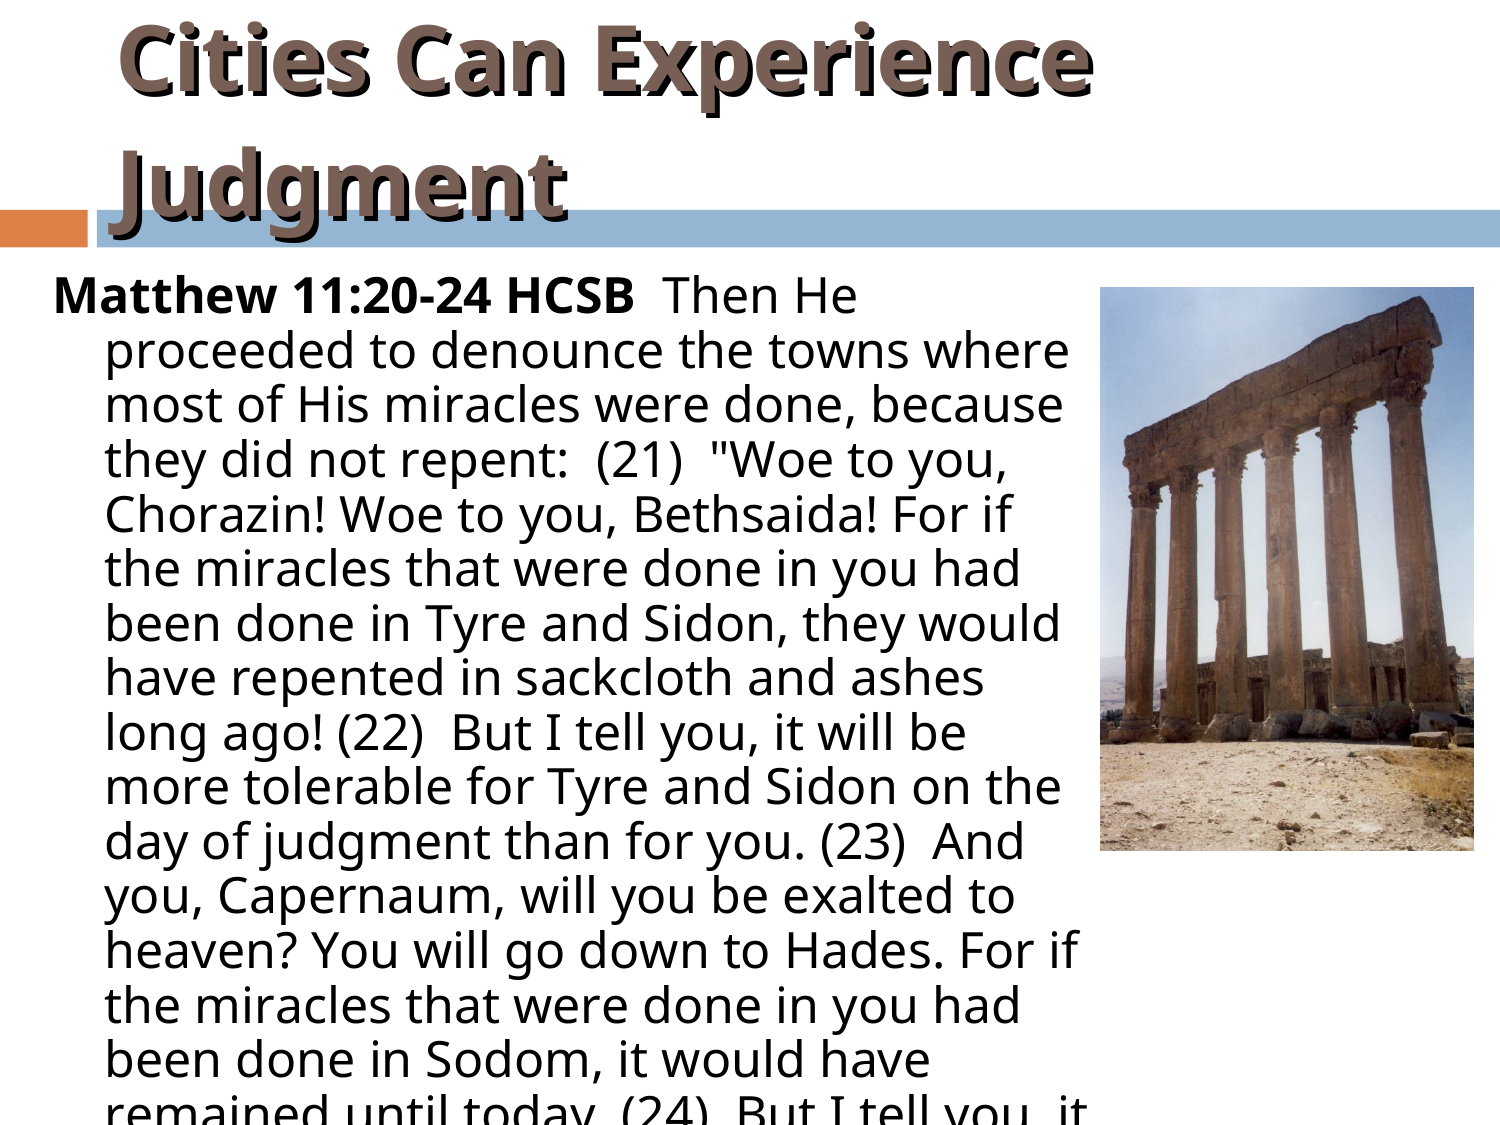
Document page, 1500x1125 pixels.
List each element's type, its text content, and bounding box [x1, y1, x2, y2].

title Cities Can Experience Judgment [100, 37, 1438, 201]
list Matthew 11:20-24 HCSB Then He proceeded to denounce the towns where most of His miracles were done, because they did not repent: (21) "Woe to you, Chorazin! Woe to you, Bethsaida! For if the miracles that were done in you had been done in Tyre and Sidon, they would have repented in sackcloth and ashes long ago! (22) But I tell you, it will be more tolerable for Tyre and Sidon on the day of judgment than for you. (23) And you, Capernaum, will you be exalted to heaven? You will go down to Hades. For if the miracles that were done in you had been done in Sodom, it would have remained until today. (24) But I tell you, it will be more tolerable for the land of Sodom on the day of judgment than for you." [37, 262, 1113, 1125]
picture [1100, 287, 1474, 851]
